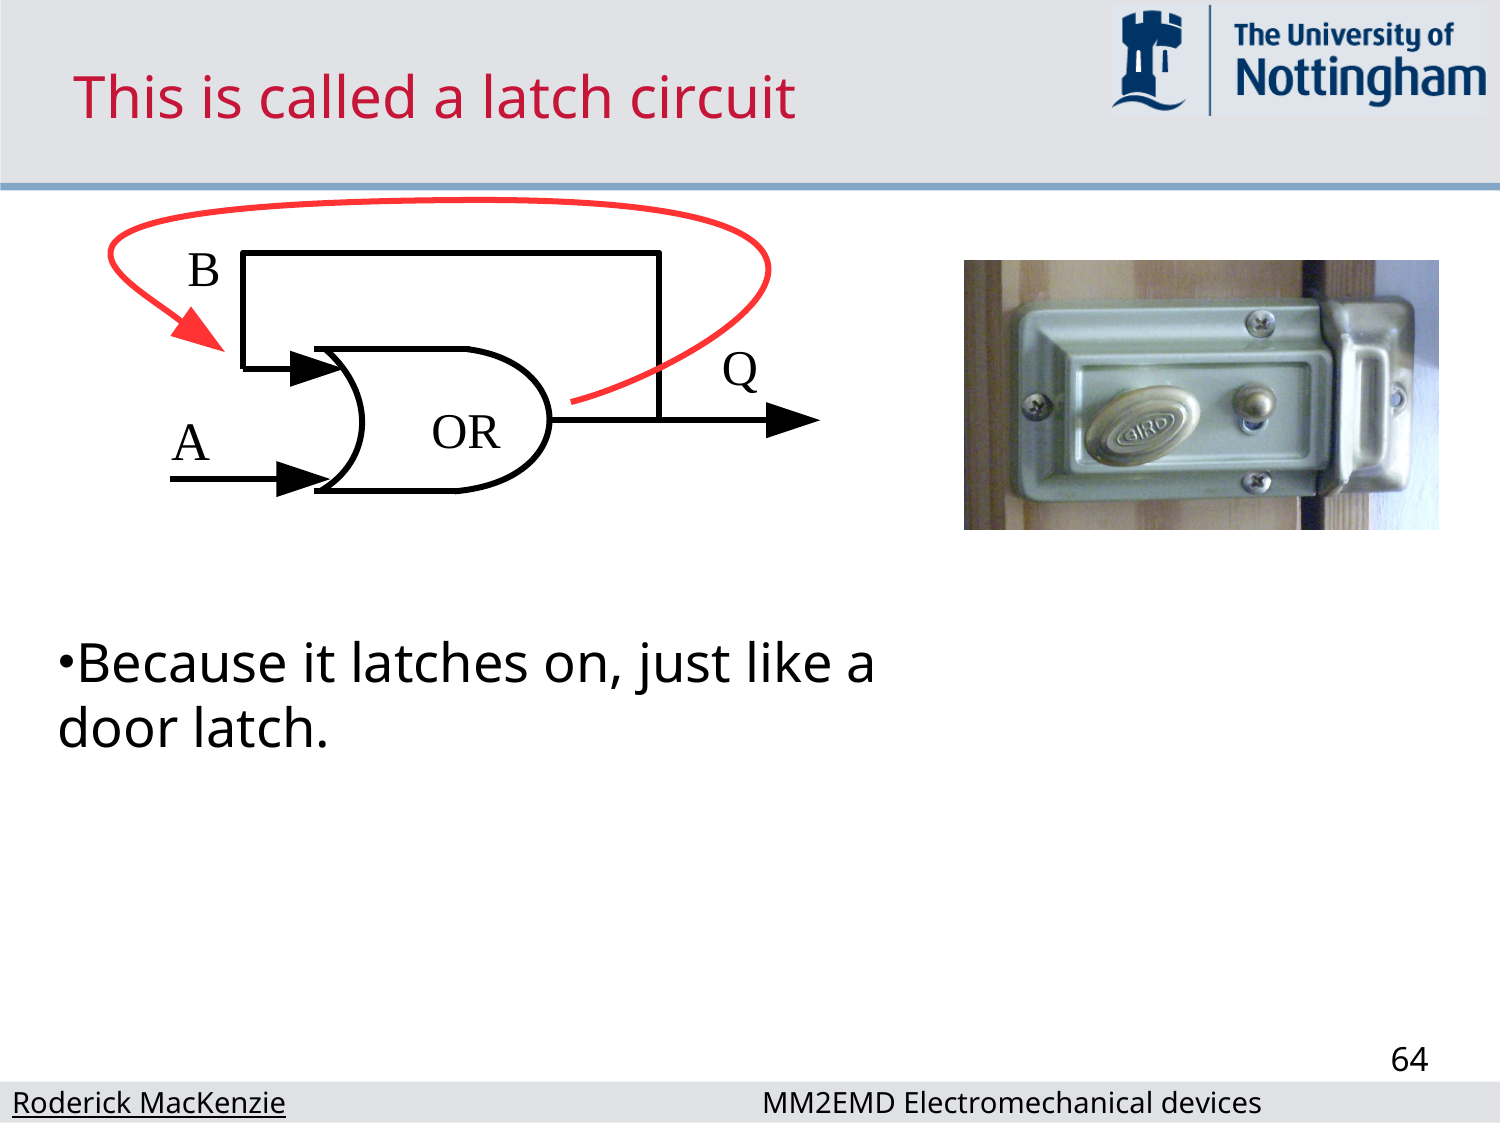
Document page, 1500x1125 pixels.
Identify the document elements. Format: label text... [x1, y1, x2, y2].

text_box Q [707, 328, 782, 404]
picture [1111, 4, 1487, 116]
title This is called a latch circuit [59, 43, 1128, 148]
text_box B [172, 229, 223, 305]
text_box <number> [1375, 1030, 1500, 1101]
text_box Q [707, 328, 719, 336]
text_box A [156, 399, 207, 480]
picture [964, 260, 1439, 530]
text_box Because it latches on, just like a door latch. [42, 621, 1028, 767]
text_box OR [416, 390, 516, 466]
